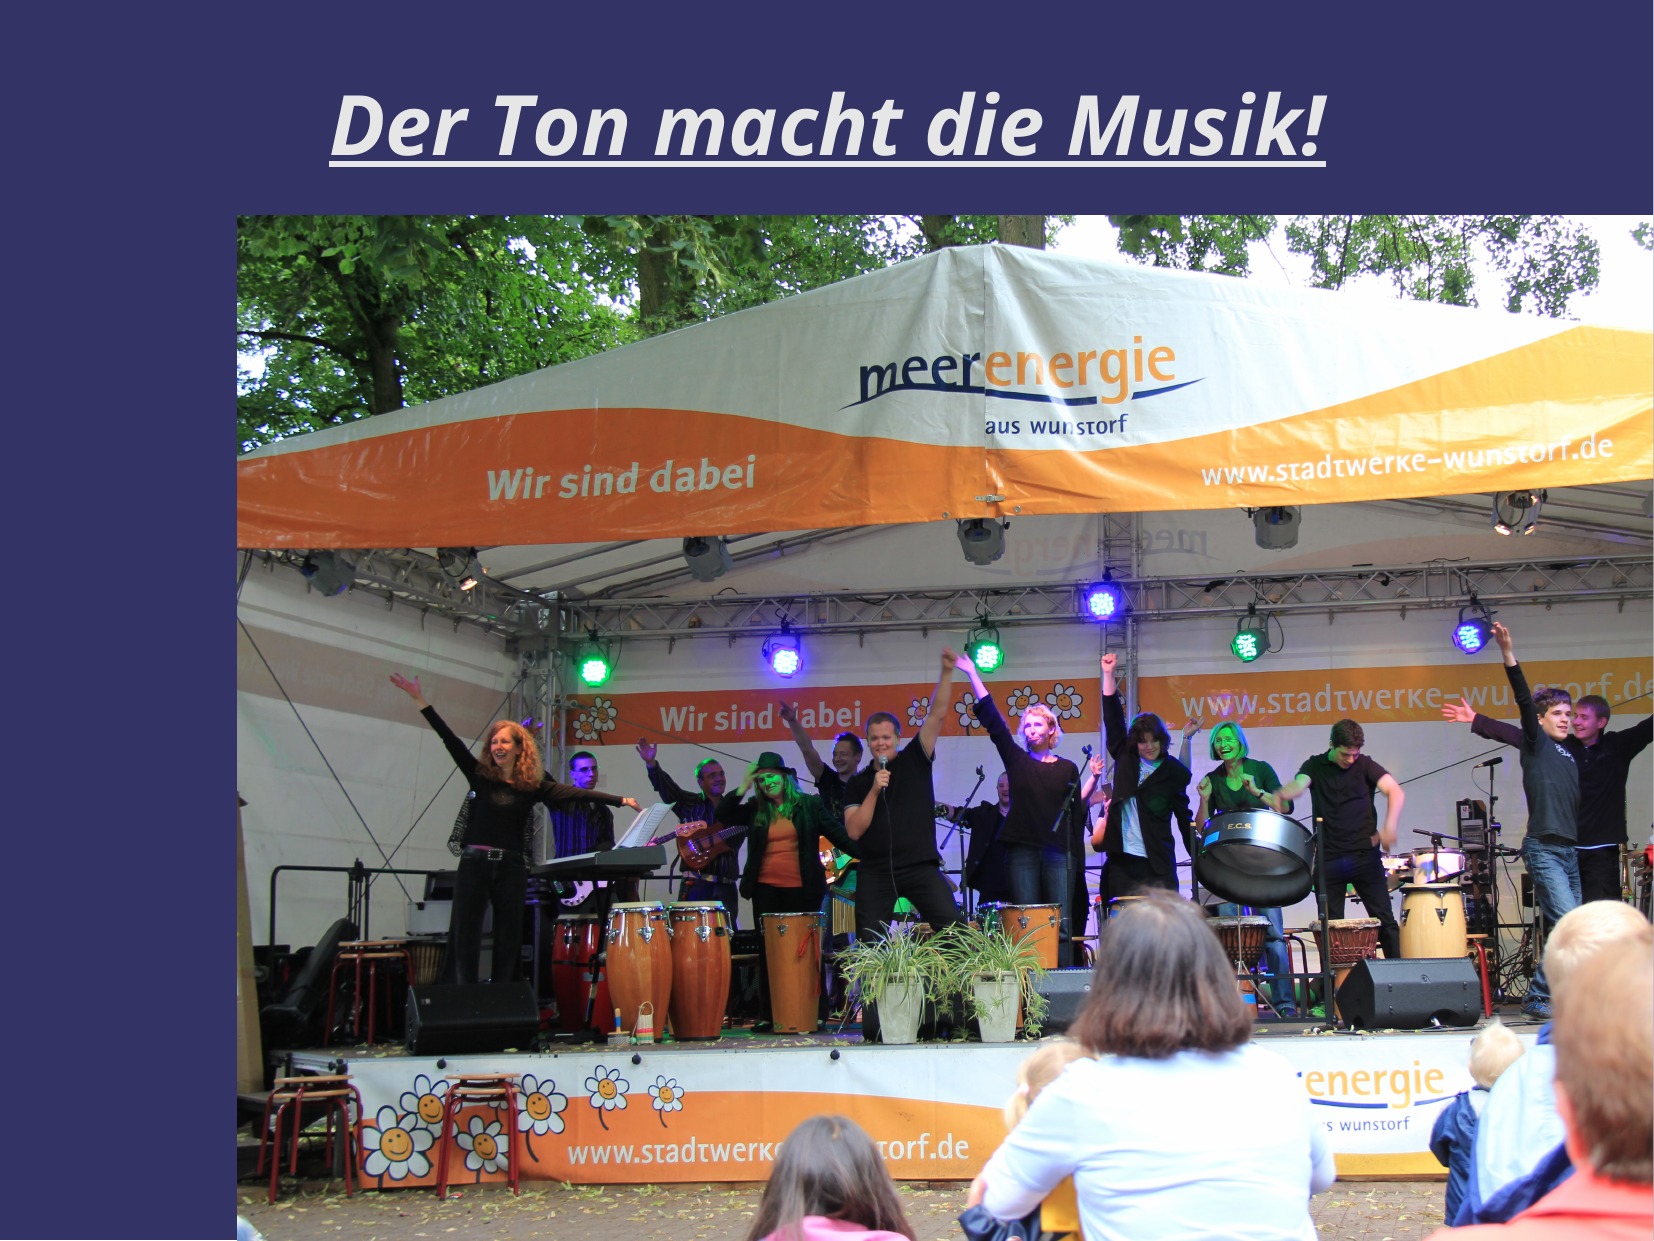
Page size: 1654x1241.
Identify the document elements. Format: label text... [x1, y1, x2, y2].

picture [237, 215, 1654, 1241]
title Der Ton macht die Musik! [121, 19, 1534, 227]
